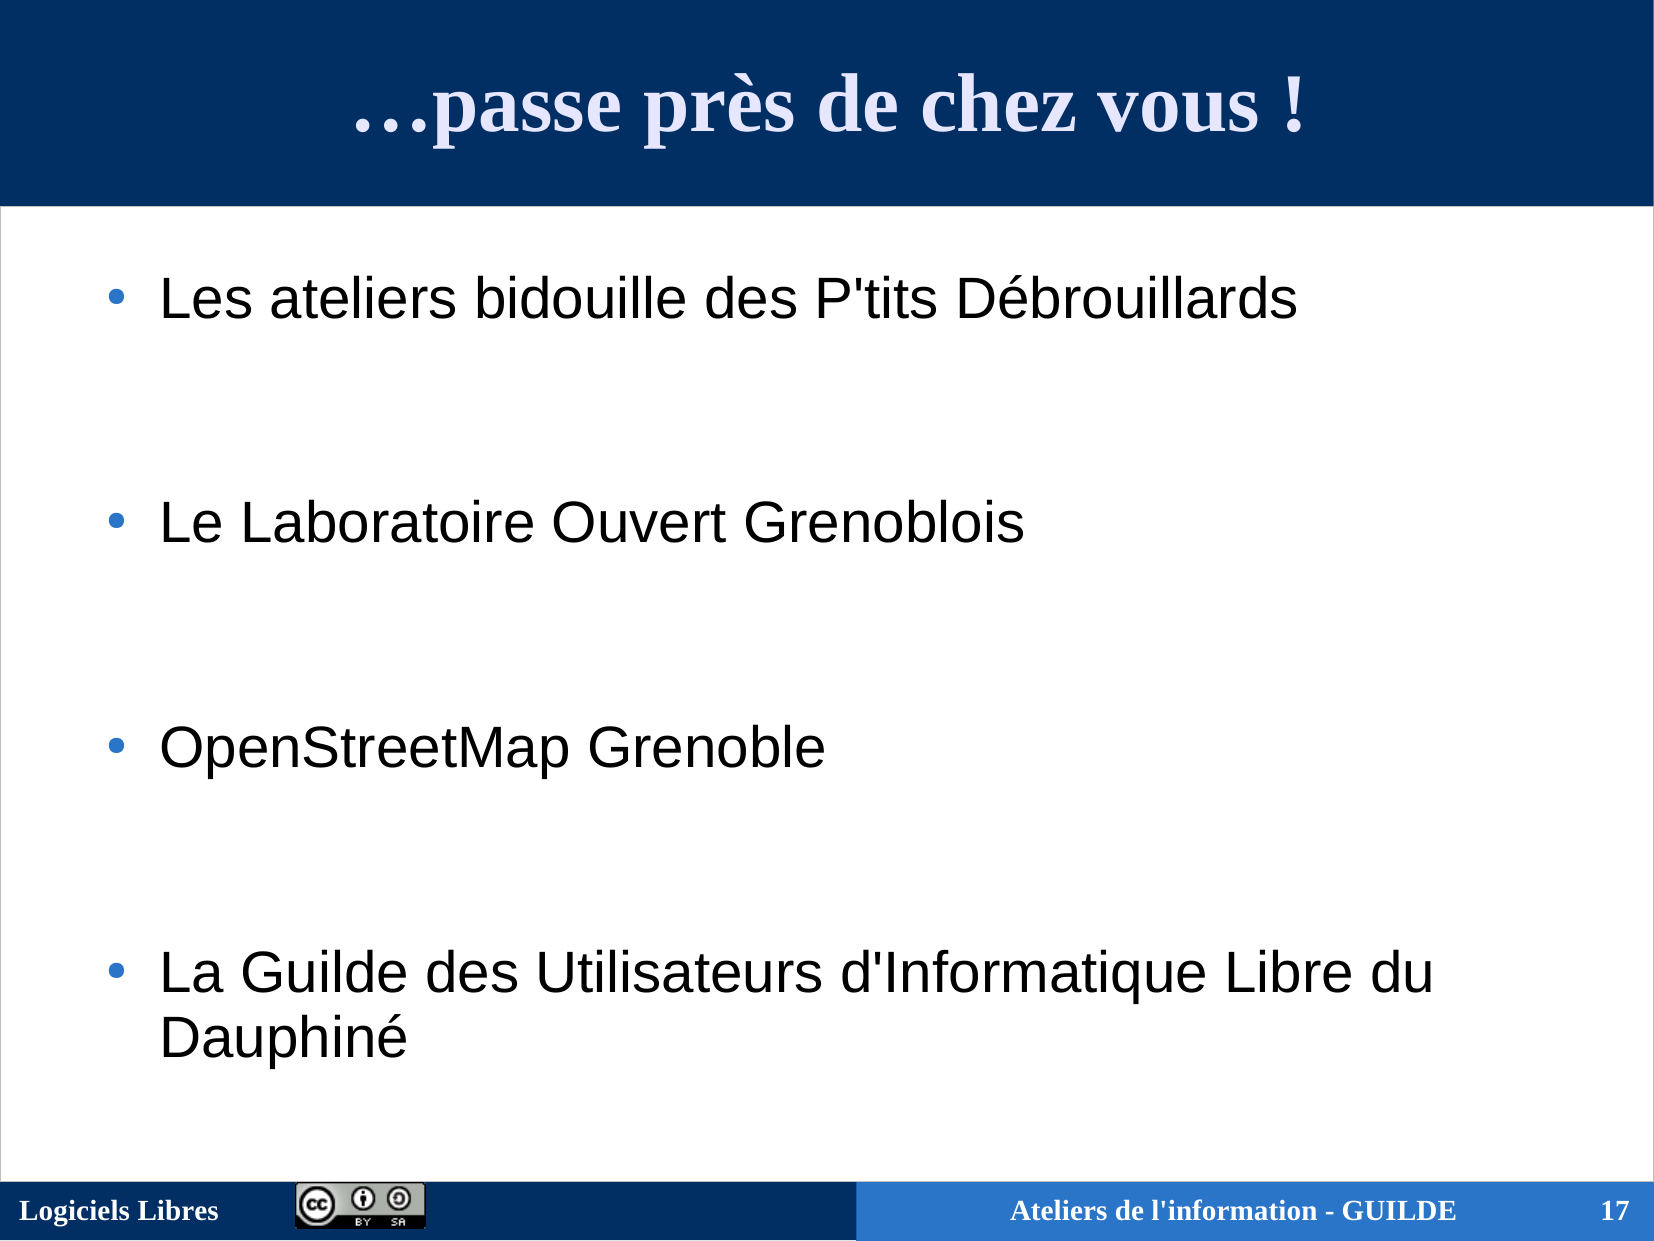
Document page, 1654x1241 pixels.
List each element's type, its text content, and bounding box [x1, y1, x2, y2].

list Les ateliers bidouille des P'tits Débrouillards Le Laboratoire Ouvert Grenoblois OpenStreetMap Grenoble La Guilde des Utilisateurs d'Informatique Libre du Dauphiné [88, 265, 1595, 1146]
picture [295, 1182, 426, 1229]
title …passe près de chez vous ! [123, 0, 1536, 208]
